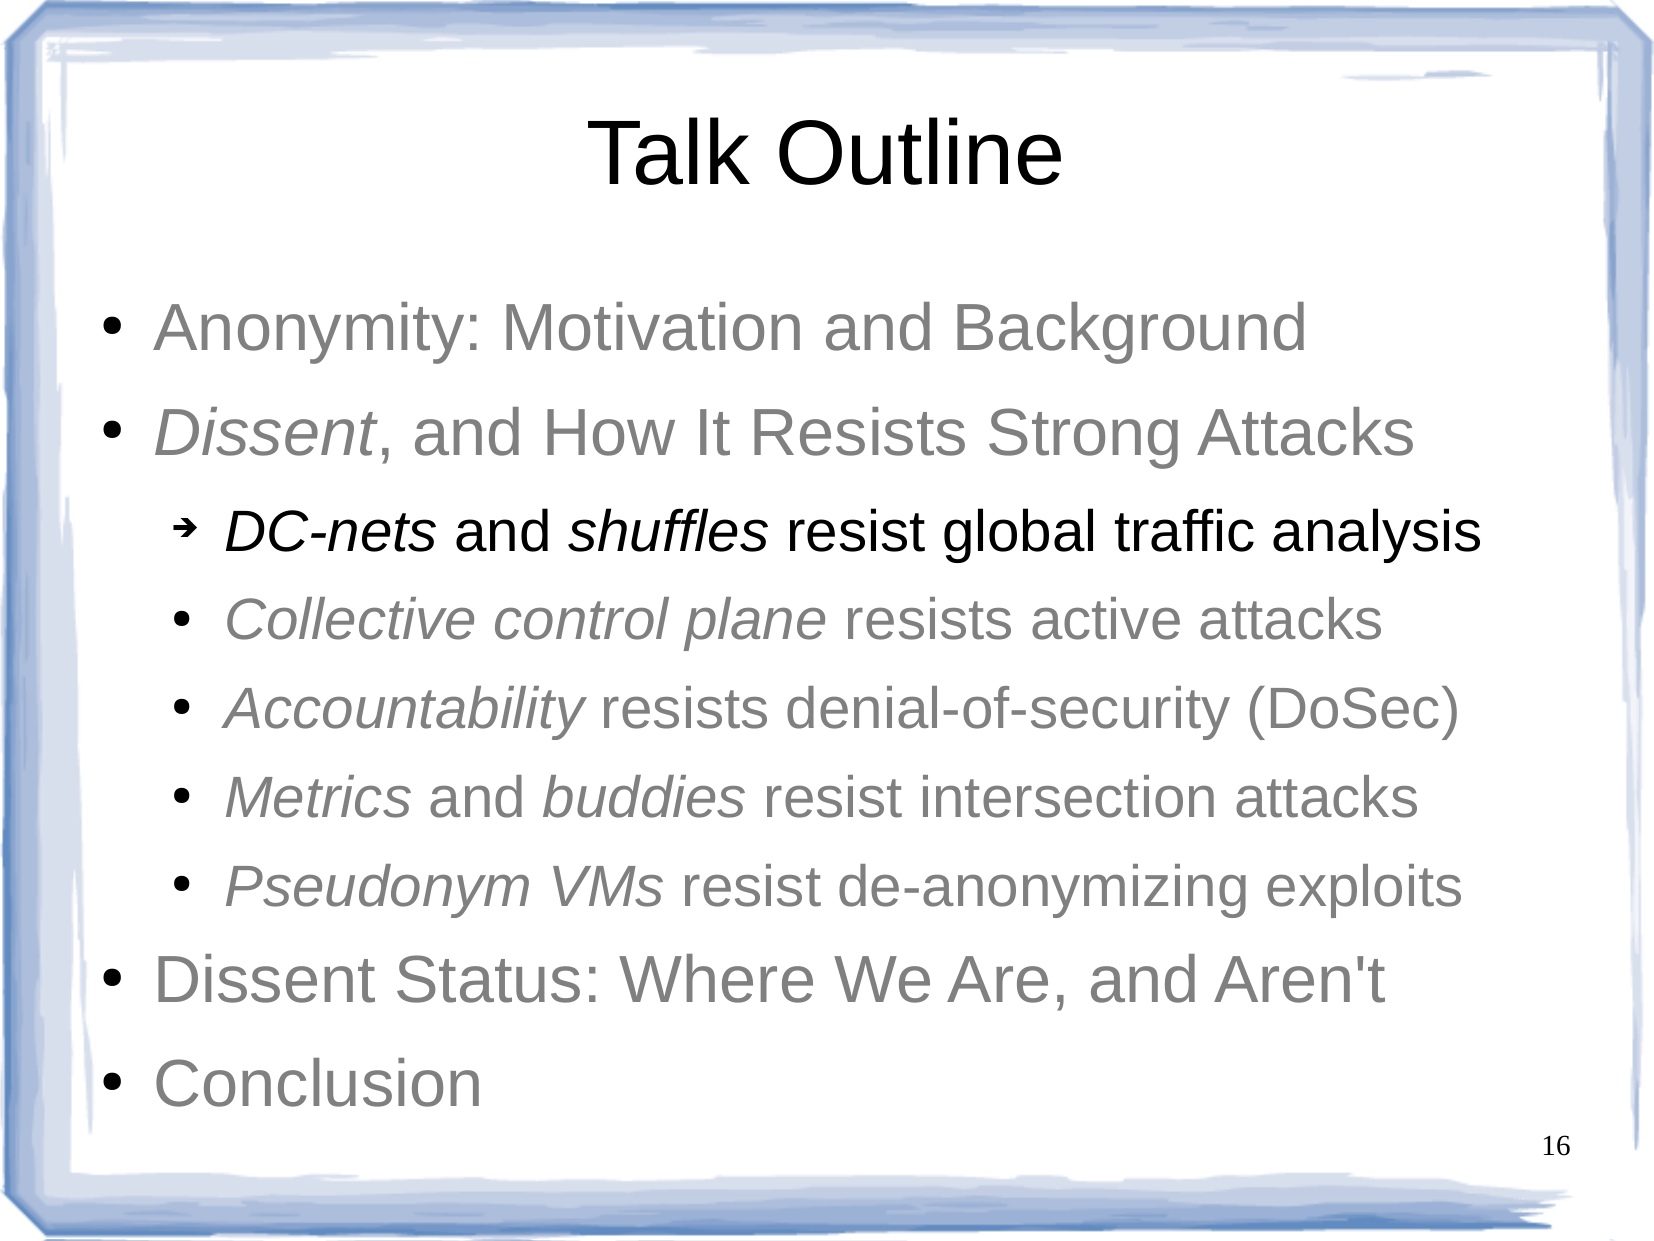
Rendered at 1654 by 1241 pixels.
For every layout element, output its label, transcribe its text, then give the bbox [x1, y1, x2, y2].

title Talk Outline [82, 49, 1571, 257]
list Anonymity: Motivation and Background Dissent, and How It Resists Strong Attacks DC-nets and shuffles resist global traffic analysis Collective control plane resists active attacks Accountability resists denial-of-security (DoSec) Metrics and buddies resist intersection attacks Pseudonym VMs resist de-anonymizing exploits Dissent Status: Where We Are, and Aren't Conclusion [82, 290, 1571, 1120]
picture [0, 0, 1654, 1241]
